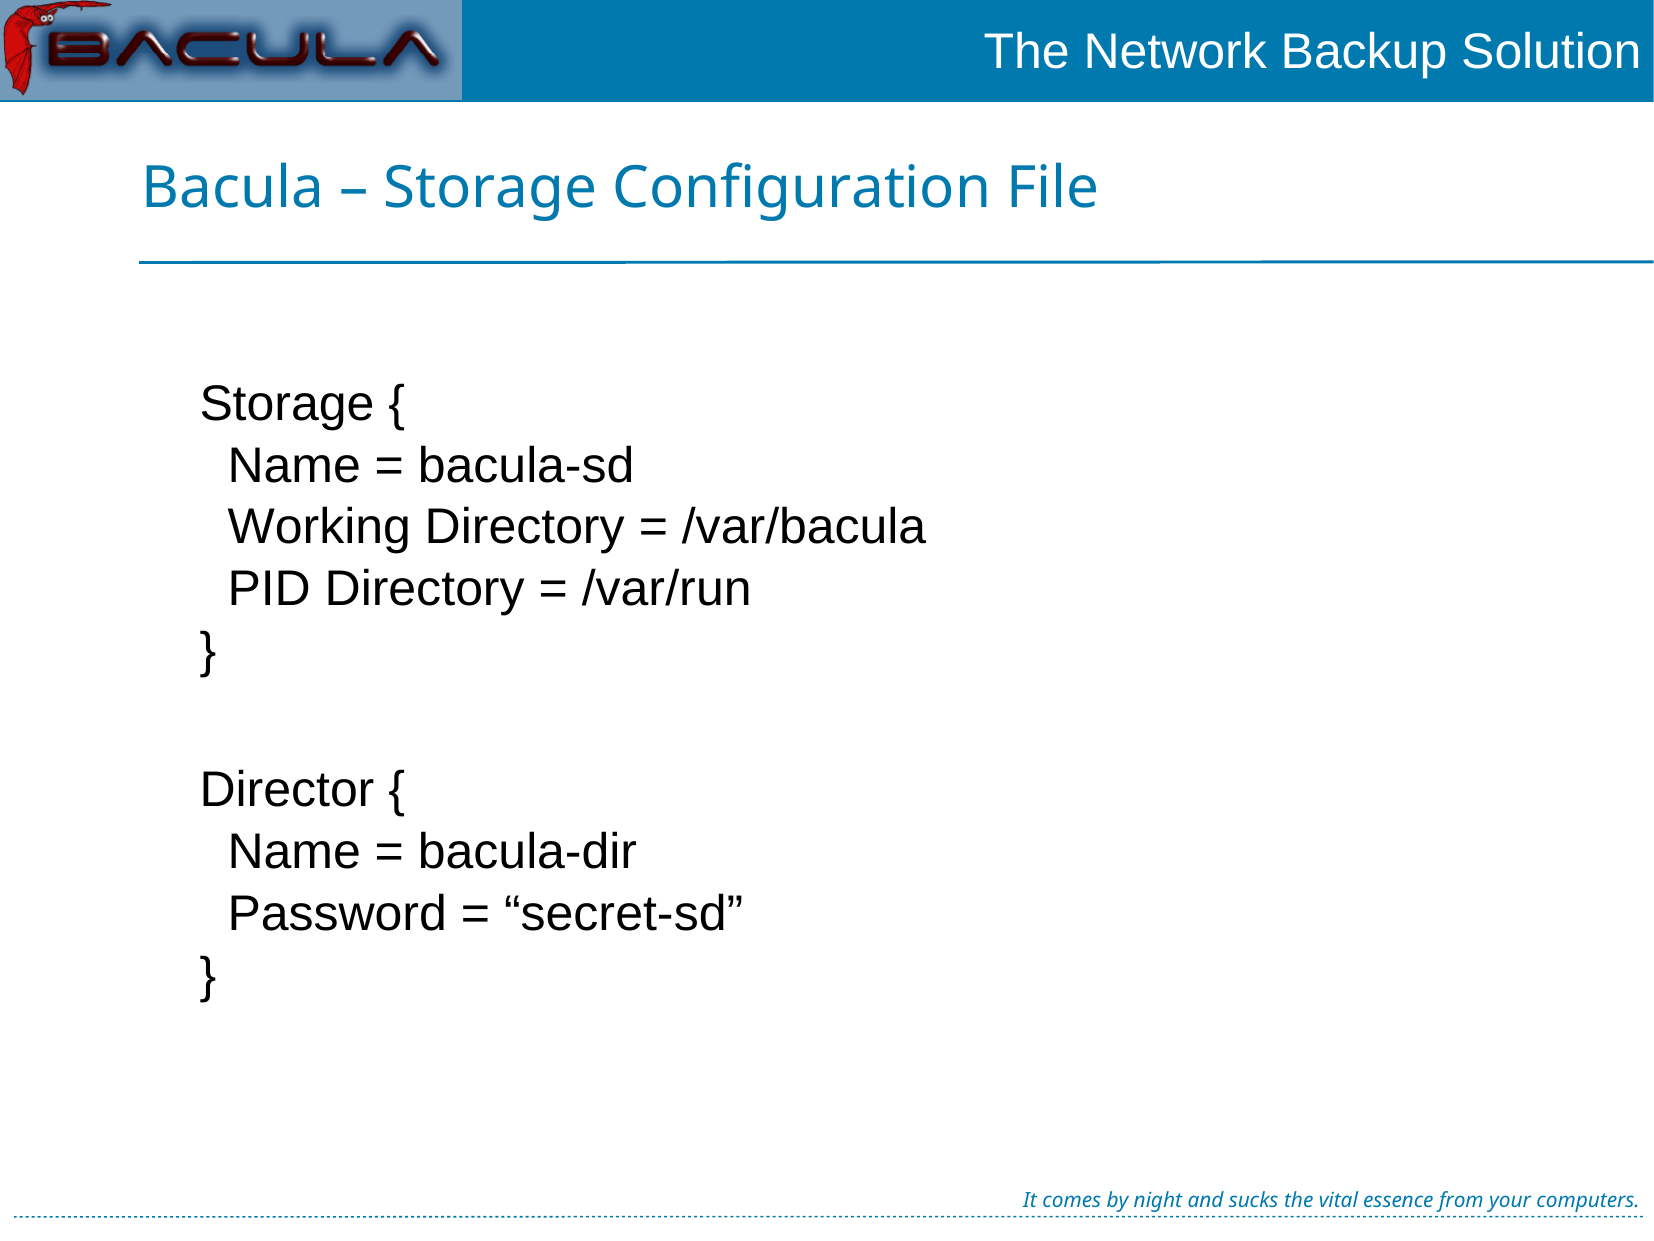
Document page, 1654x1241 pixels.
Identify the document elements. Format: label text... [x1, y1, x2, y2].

list Storage { Name = bacula-sd Working Directory = /var/bacula PID Directory = /var/run } Director { Name = bacula-dir Password = “secret-sd” } [140, 375, 1534, 1127]
picture [0, 0, 461, 99]
title Bacula – Storage Configuration File [141, 112, 1501, 226]
